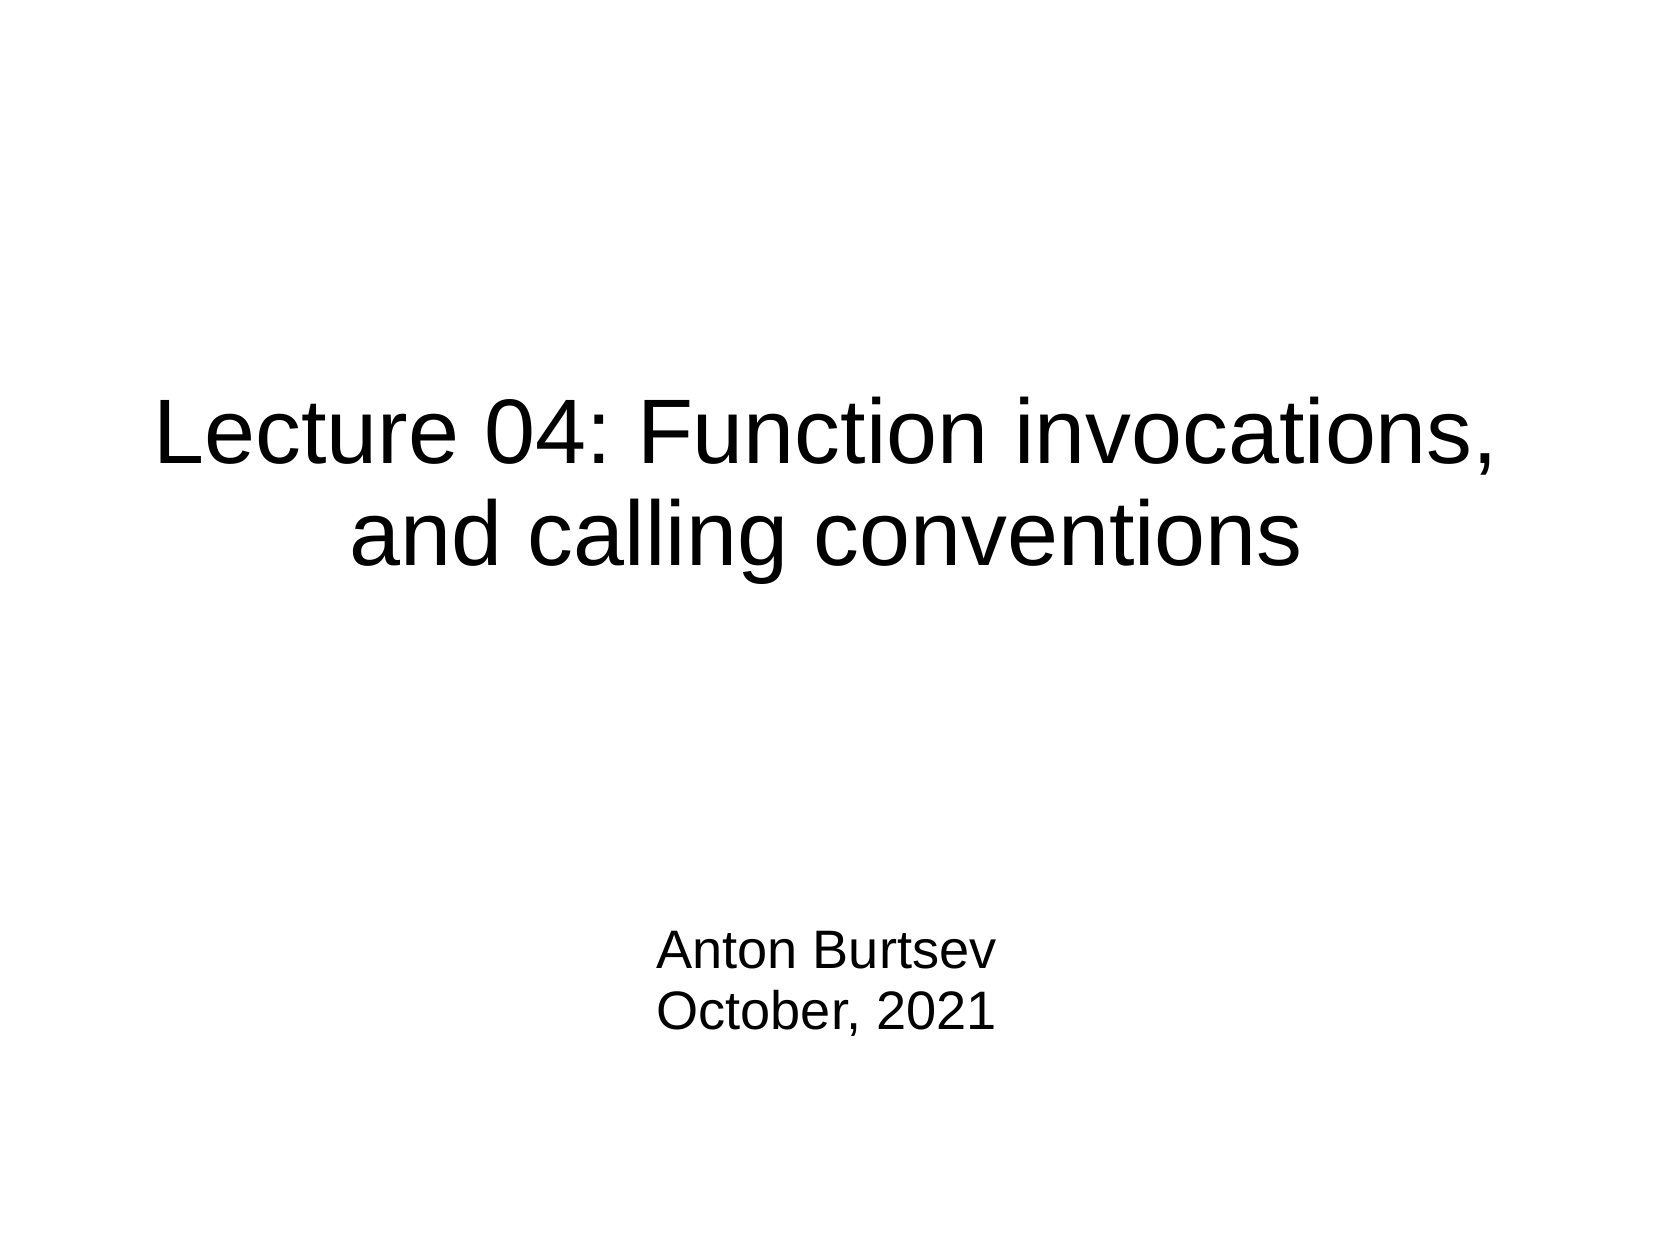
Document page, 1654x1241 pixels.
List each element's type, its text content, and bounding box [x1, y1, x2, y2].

title Lecture 04: Function invocations, and calling conventions [82, 113, 1571, 637]
subtitle Anton Burtsev October, 2021 [82, 637, 1571, 1109]
